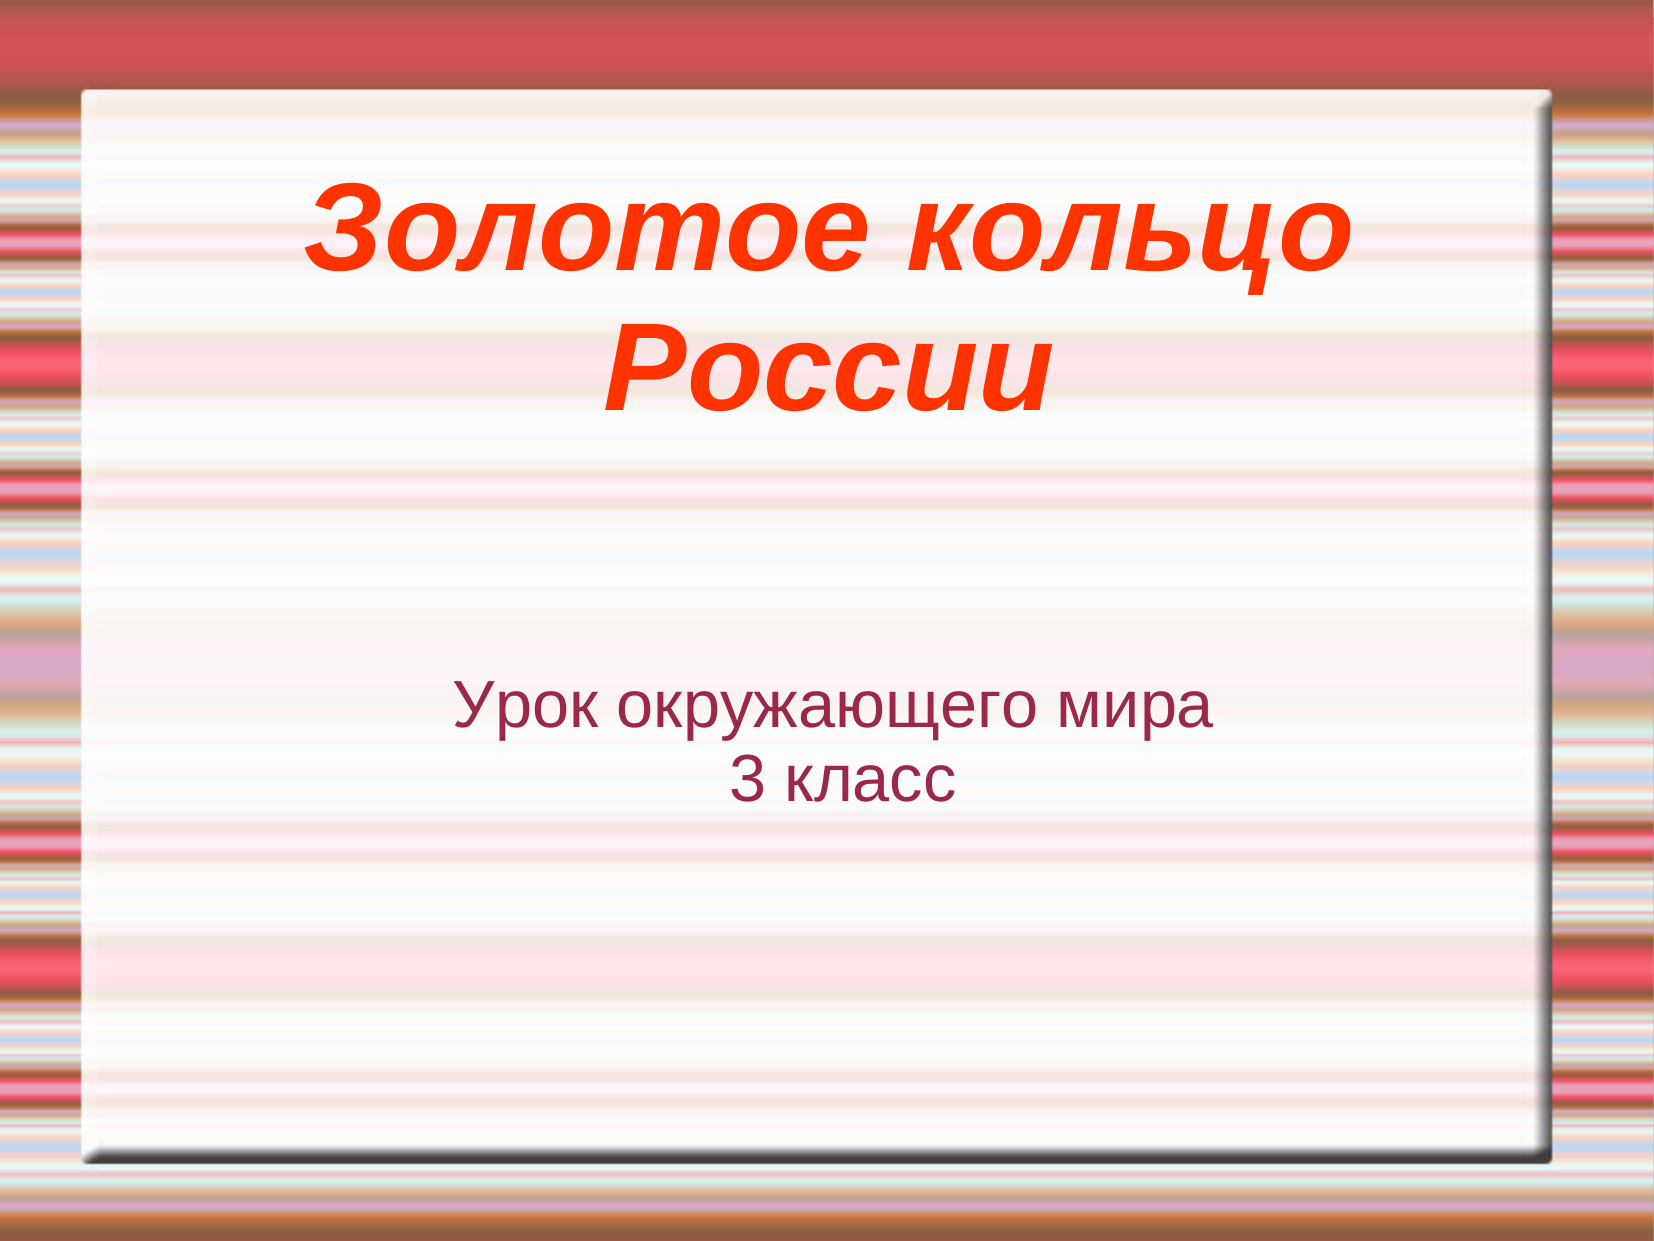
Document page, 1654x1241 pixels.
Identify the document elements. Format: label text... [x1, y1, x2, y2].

picture [0, 0, 1654, 1241]
title Золотое кольцо России [123, 151, 1536, 443]
subtitle Урок окружающего мира 3 класс [134, 332, 1516, 1151]
